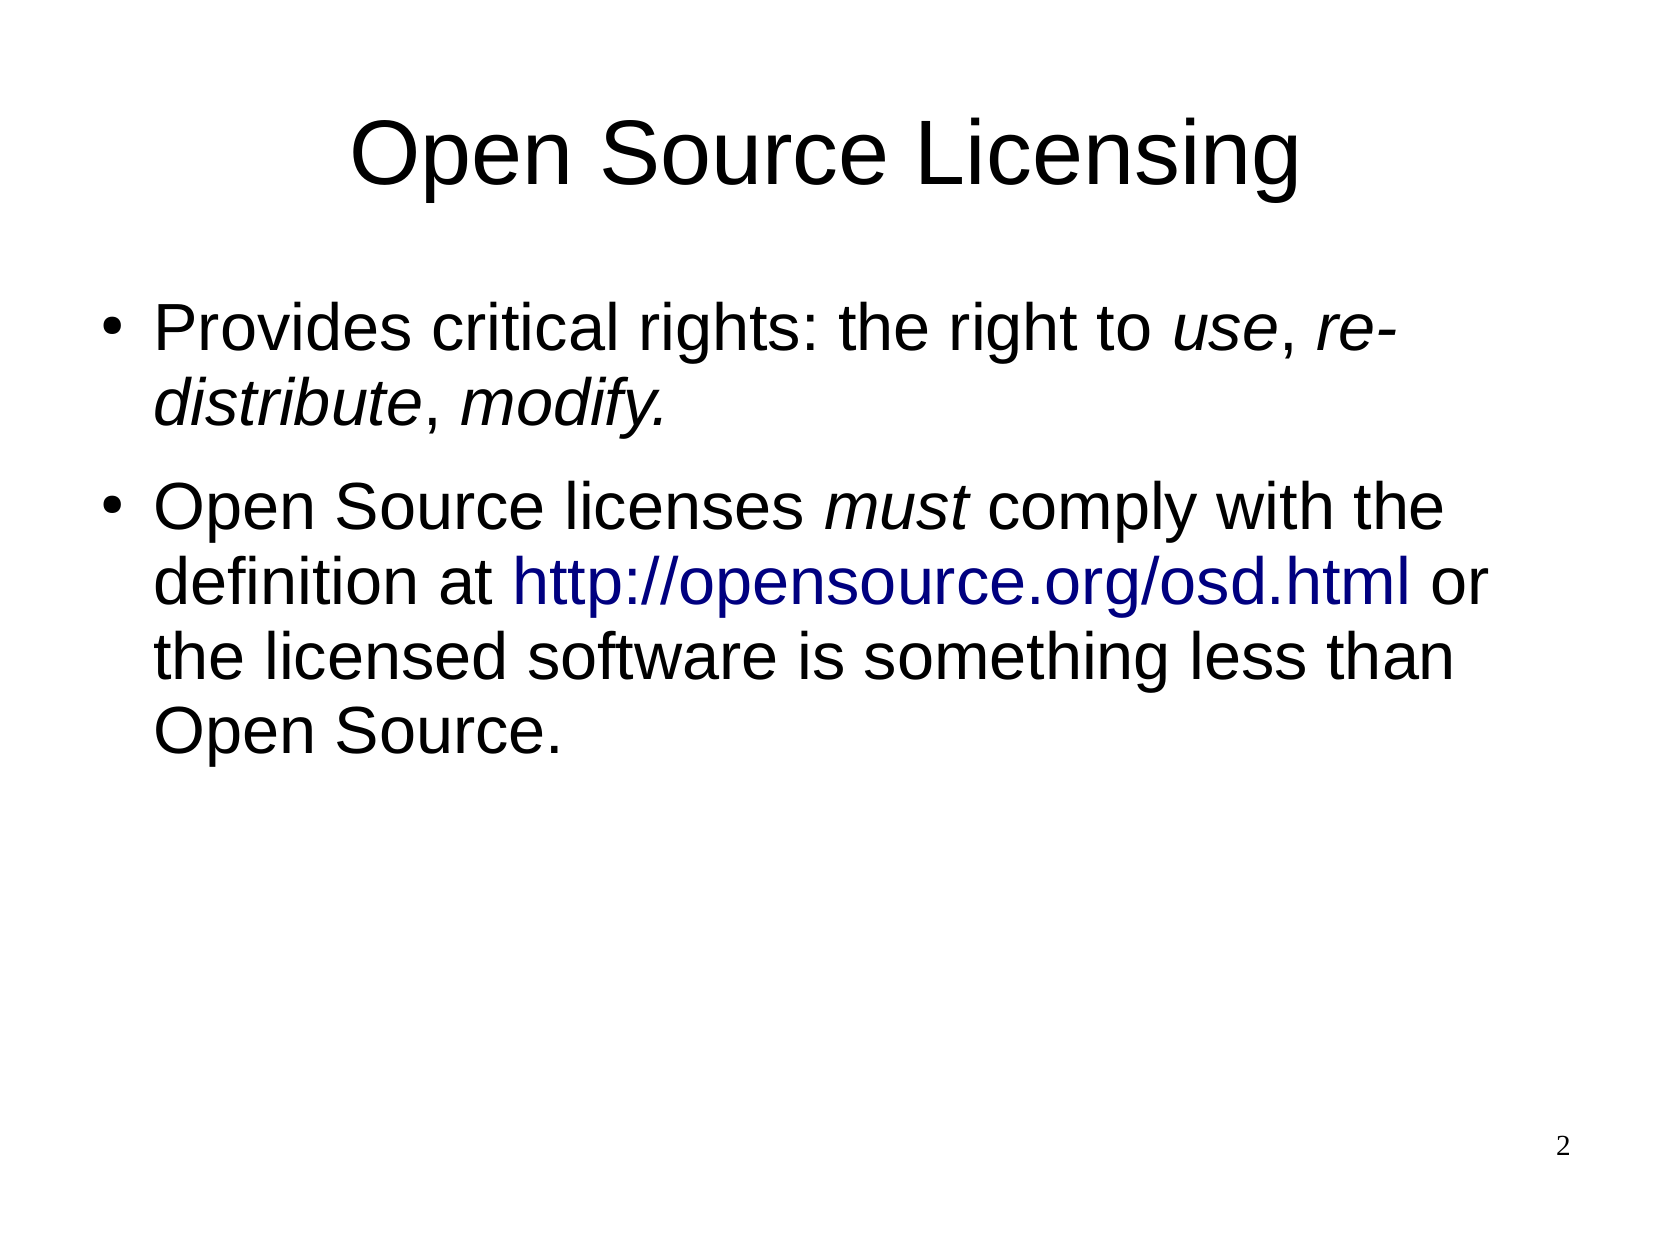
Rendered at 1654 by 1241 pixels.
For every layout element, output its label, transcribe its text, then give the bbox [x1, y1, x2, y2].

list Provides critical rights: the right to use, re-distribute, modify. Open Source licenses must comply with the definition at http://opensource.org/osd.html or the licensed software is something less than Open Source. [82, 290, 1571, 1094]
title Open Source Licensing [82, 56, 1571, 250]
